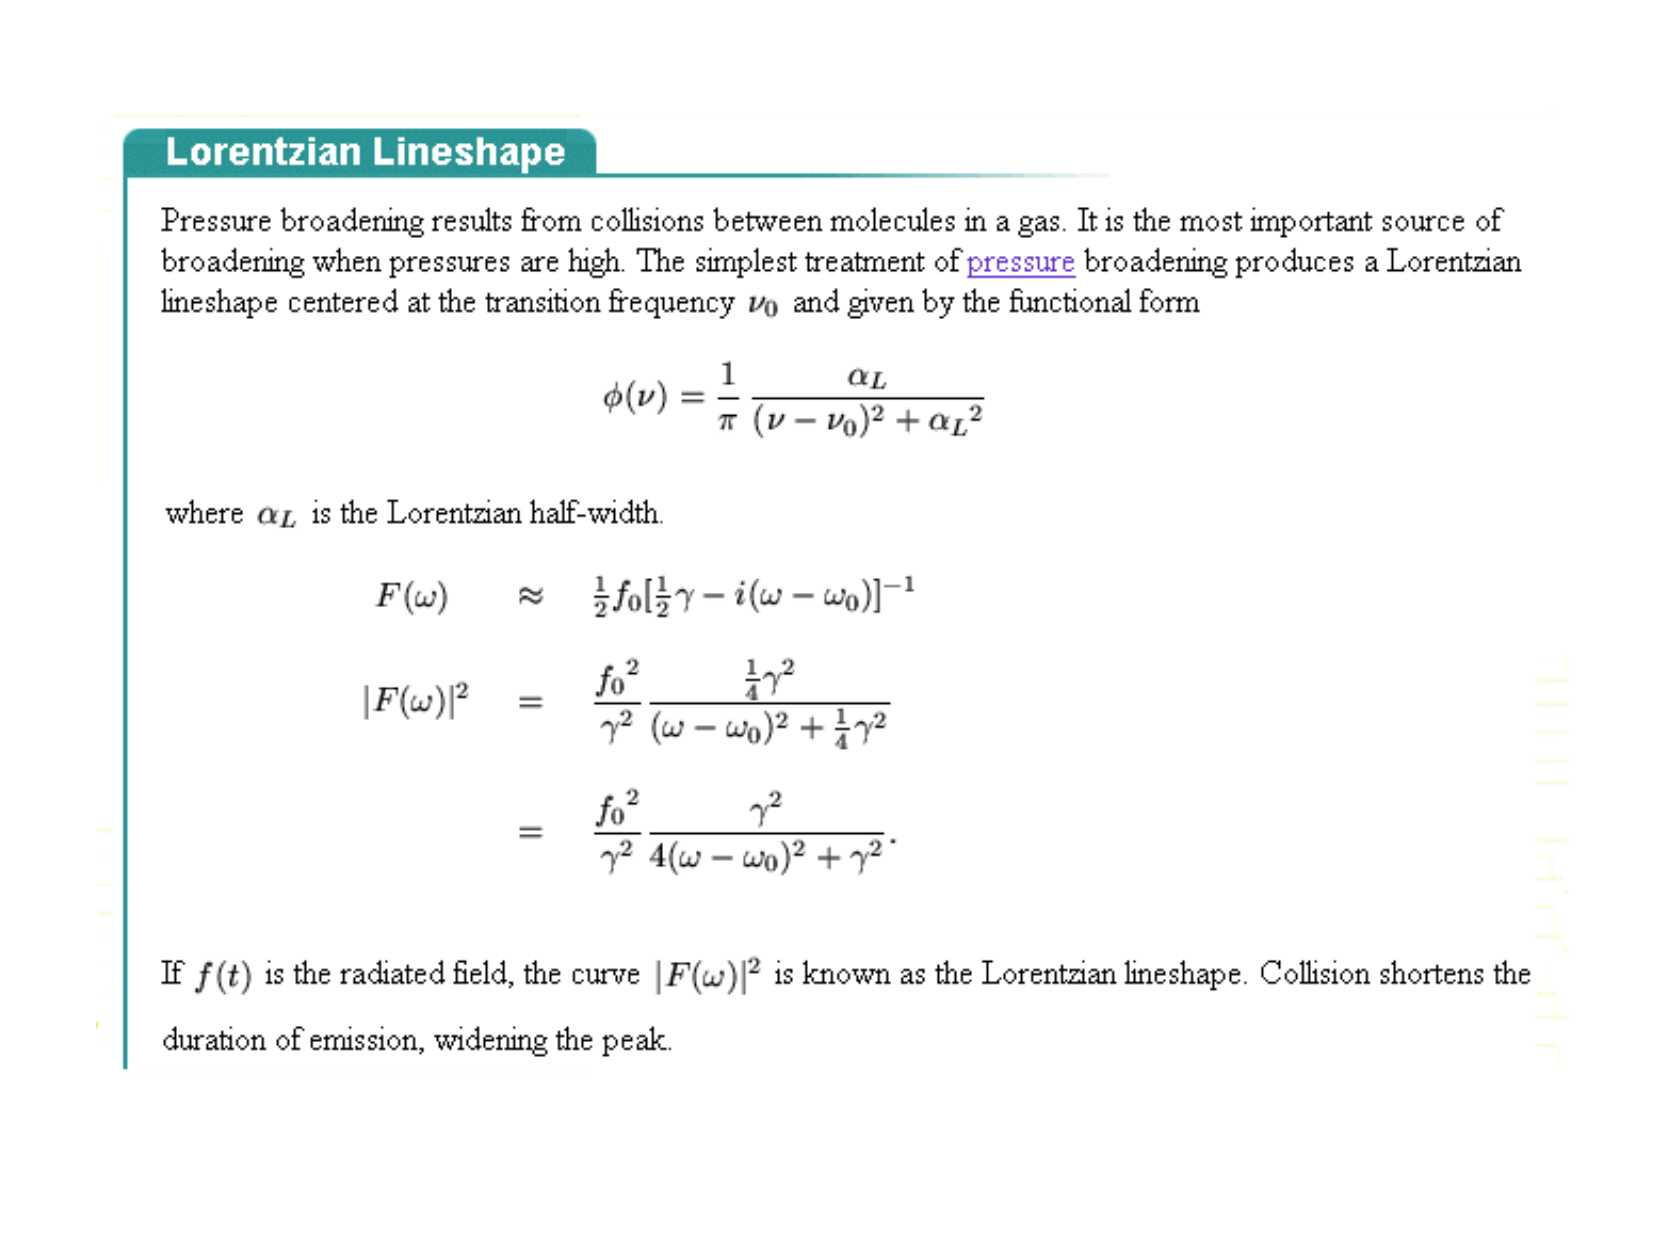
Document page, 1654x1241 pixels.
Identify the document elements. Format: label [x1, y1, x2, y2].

picture [96, 110, 1571, 1074]
